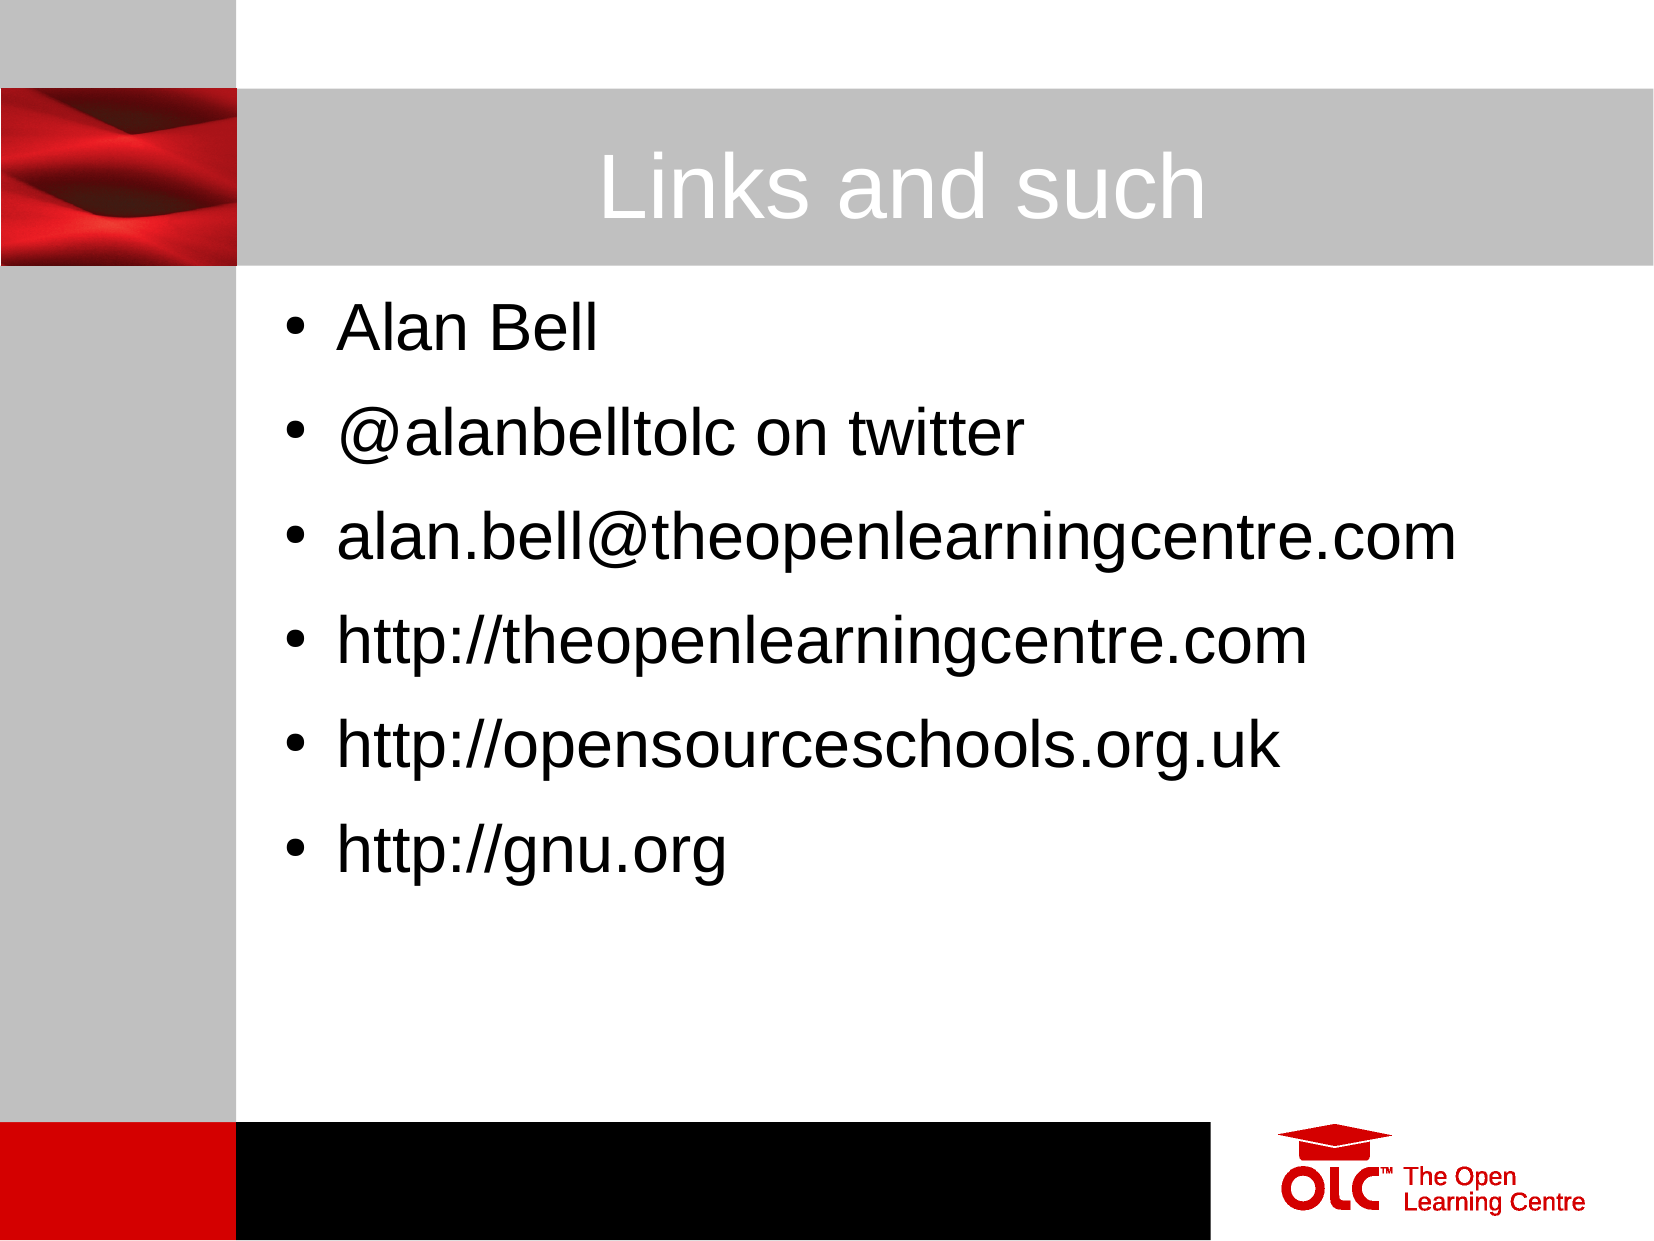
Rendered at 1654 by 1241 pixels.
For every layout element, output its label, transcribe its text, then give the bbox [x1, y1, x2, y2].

title Links and such [236, 118, 1571, 257]
list Alan Bell @alanbelltolc on twitter alan.bell@theopenlearningcentre.com http://theopenlearningcentre.com http://opensourceschools.org.uk http://gnu.org [265, 290, 1571, 1109]
picture [1, 88, 237, 266]
picture [1269, 1121, 1589, 1220]
